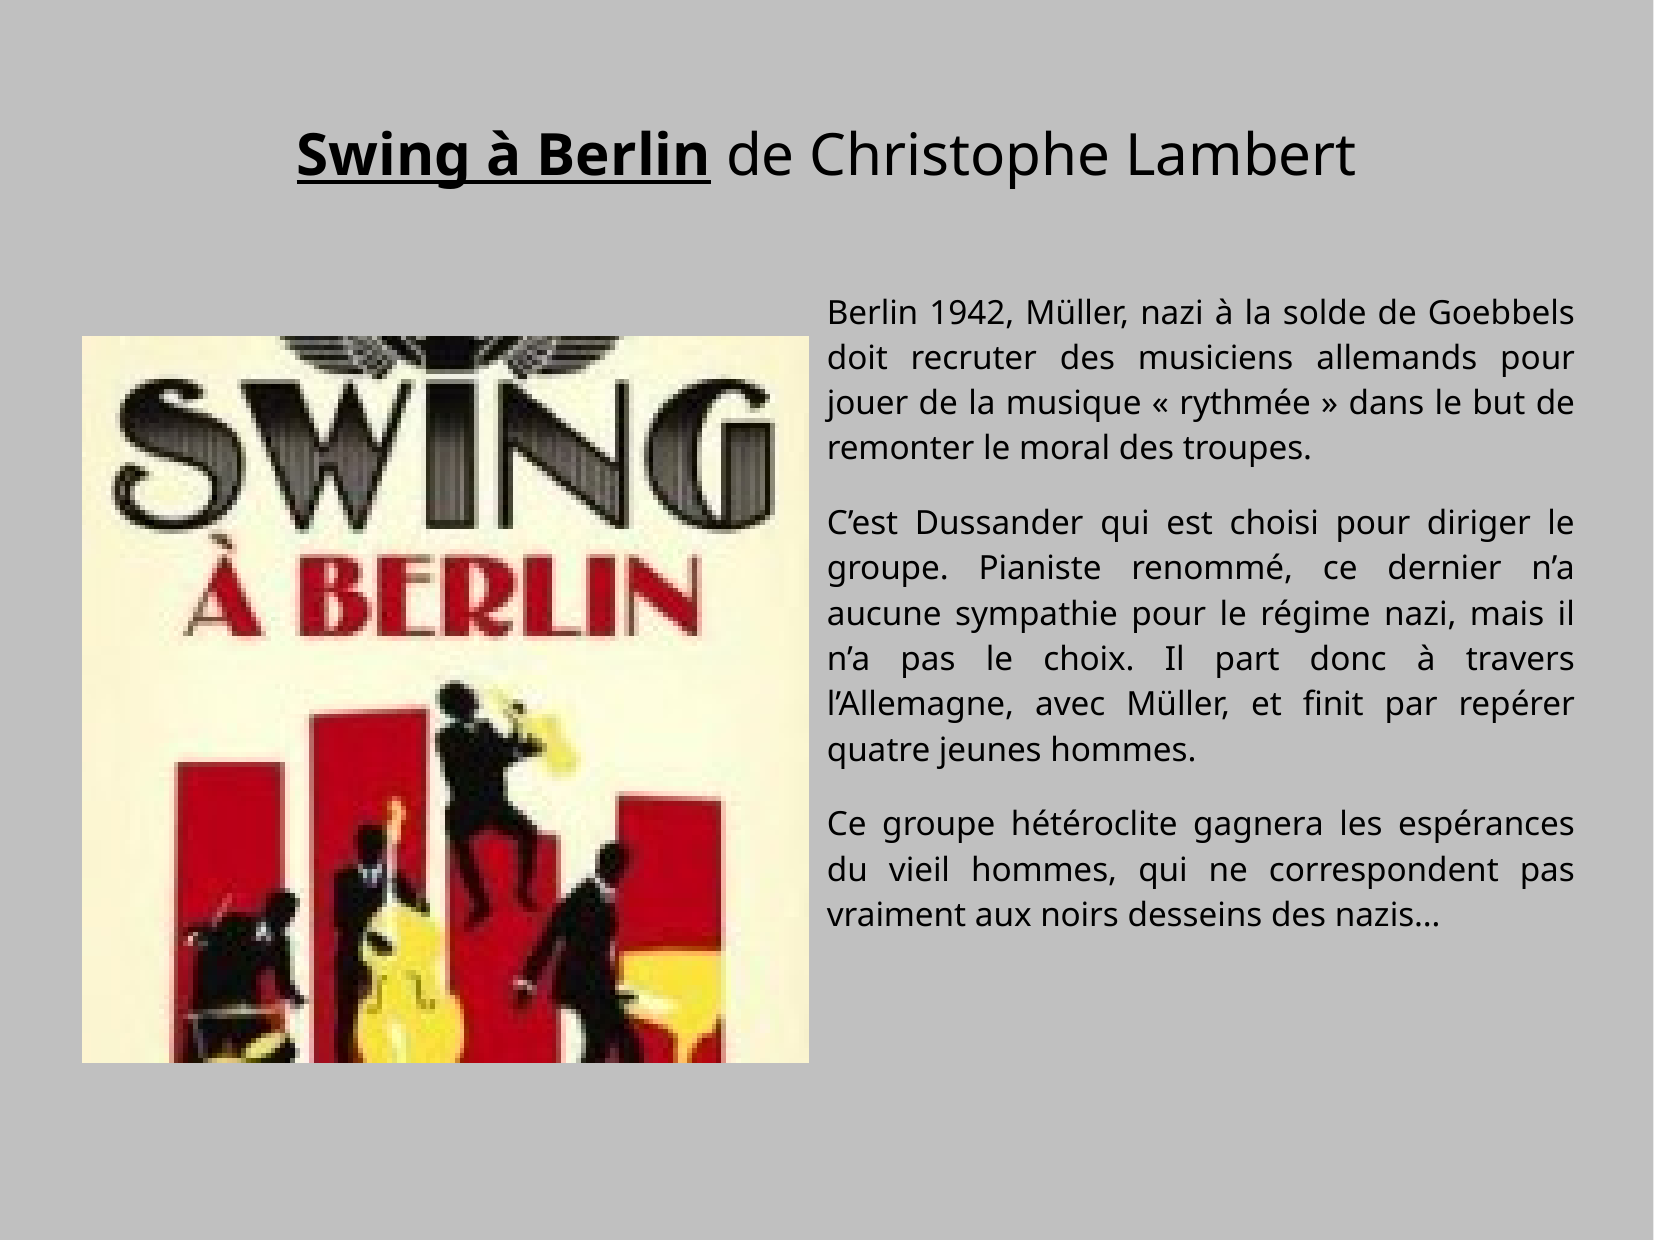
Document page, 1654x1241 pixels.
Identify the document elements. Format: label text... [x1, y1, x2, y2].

list Berlin 1942, Müller, nazi à la solde de Goebbels doit recruter des musiciens allemands pour jouer de la musique « rythmée » dans le but de remonter le moral des troupes. C’est Dussander qui est choisi pour diriger le groupe. Pianiste renommé, ce dernier n’a aucune sympathie pour le régime nazi, mais il n’a pas le choix. Il part donc à travers l’Allemagne, avec Müller, et finit par repérer quatre jeunes hommes. Ce groupe hétéroclite gagnera les espérances du vieil hommes, qui ne correspondent pas vraiment aux noirs desseins des nazis… [826, 288, 1577, 1093]
picture [82, 336, 809, 1063]
title Swing à Berlin de Christophe Lambert [82, 56, 1571, 250]
